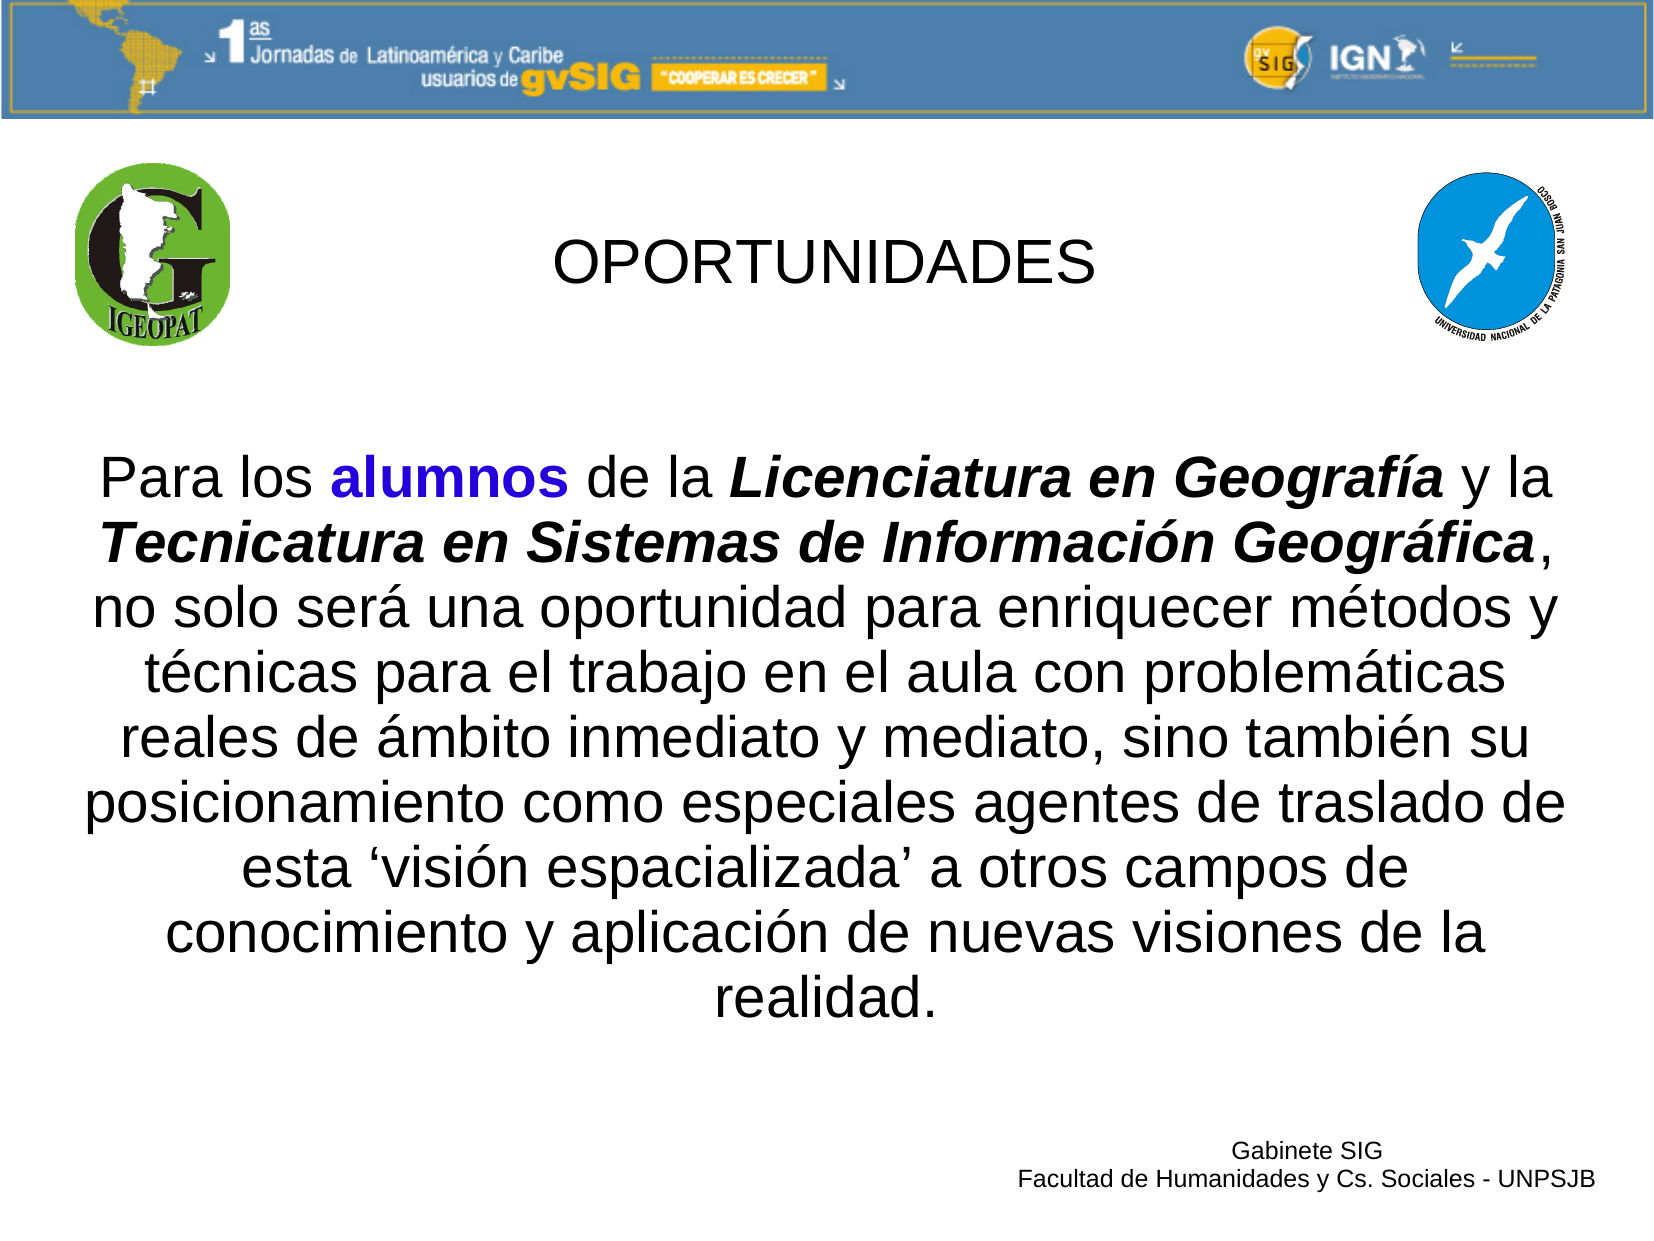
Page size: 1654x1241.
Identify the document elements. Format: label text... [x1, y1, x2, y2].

picture [0, 0, 1654, 119]
text_box Gabinete SIG Facultad de Humanidades y Cs. Sociales - UNPSJB [997, 1128, 1618, 1200]
subtitle Para los alumnos de la Licenciatura en Geografía y la Tecnicatura en Sistemas de Información Geográfica, no solo será una oportunidad para enriquecer métodos y técnicas para el trabajo en el aula con problemáticas reales de ámbito inmediato y mediato, sino también su posicionamiento como especiales agentes de traslado de esta ‘visión espacializada’ a otros campos de conocimiento y aplicación de nuevas visiones de la realidad. [82, 374, 1571, 1102]
text_box [1537, 186, 1558, 211]
text_box [1490, 322, 1531, 341]
text_box [1530, 312, 1542, 325]
text_box [1548, 259, 1565, 302]
text_box [1552, 213, 1565, 234]
text_box [1540, 303, 1552, 314]
title OPORTUNIDADES [262, 163, 1388, 357]
text_box [1435, 316, 1486, 341]
text_box [1556, 238, 1565, 254]
picture [75, 163, 230, 346]
text_box [1419, 174, 1554, 329]
